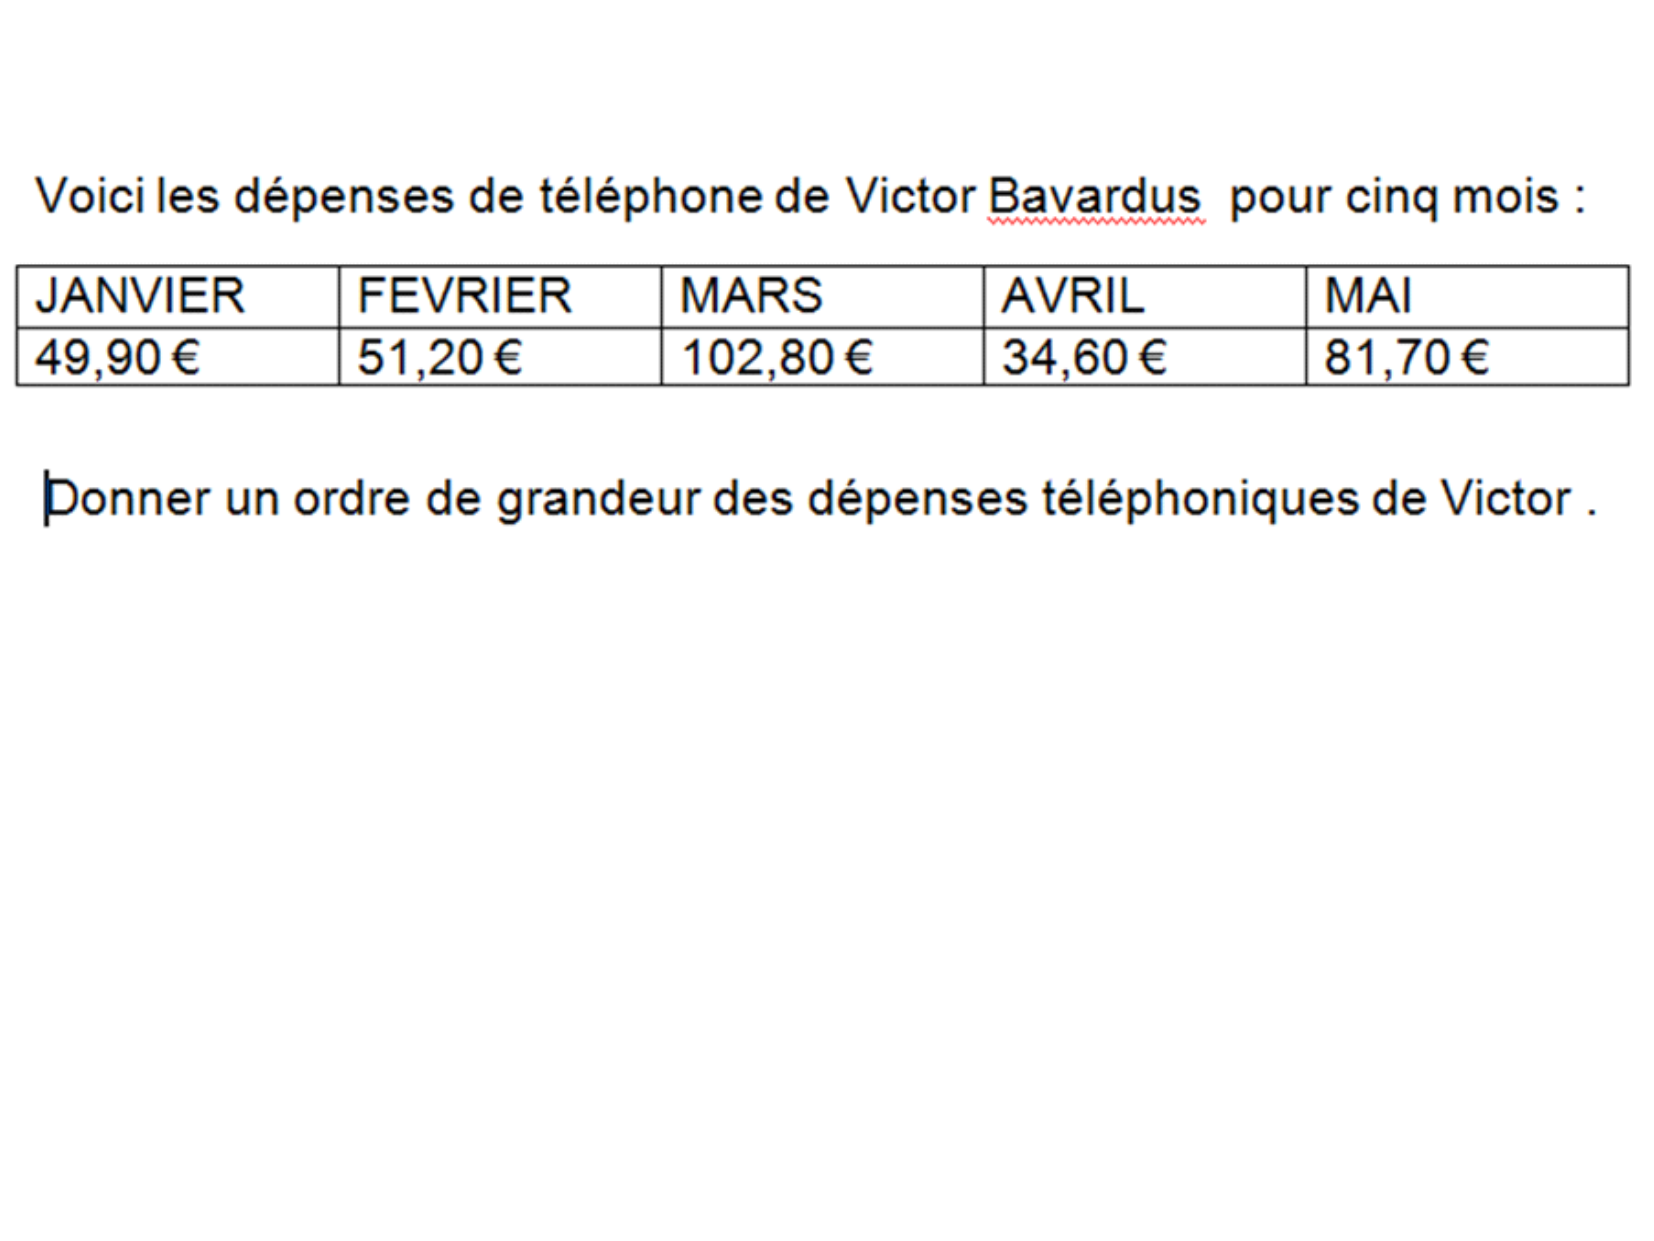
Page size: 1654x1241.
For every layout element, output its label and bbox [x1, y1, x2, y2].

picture [0, 134, 1652, 545]
